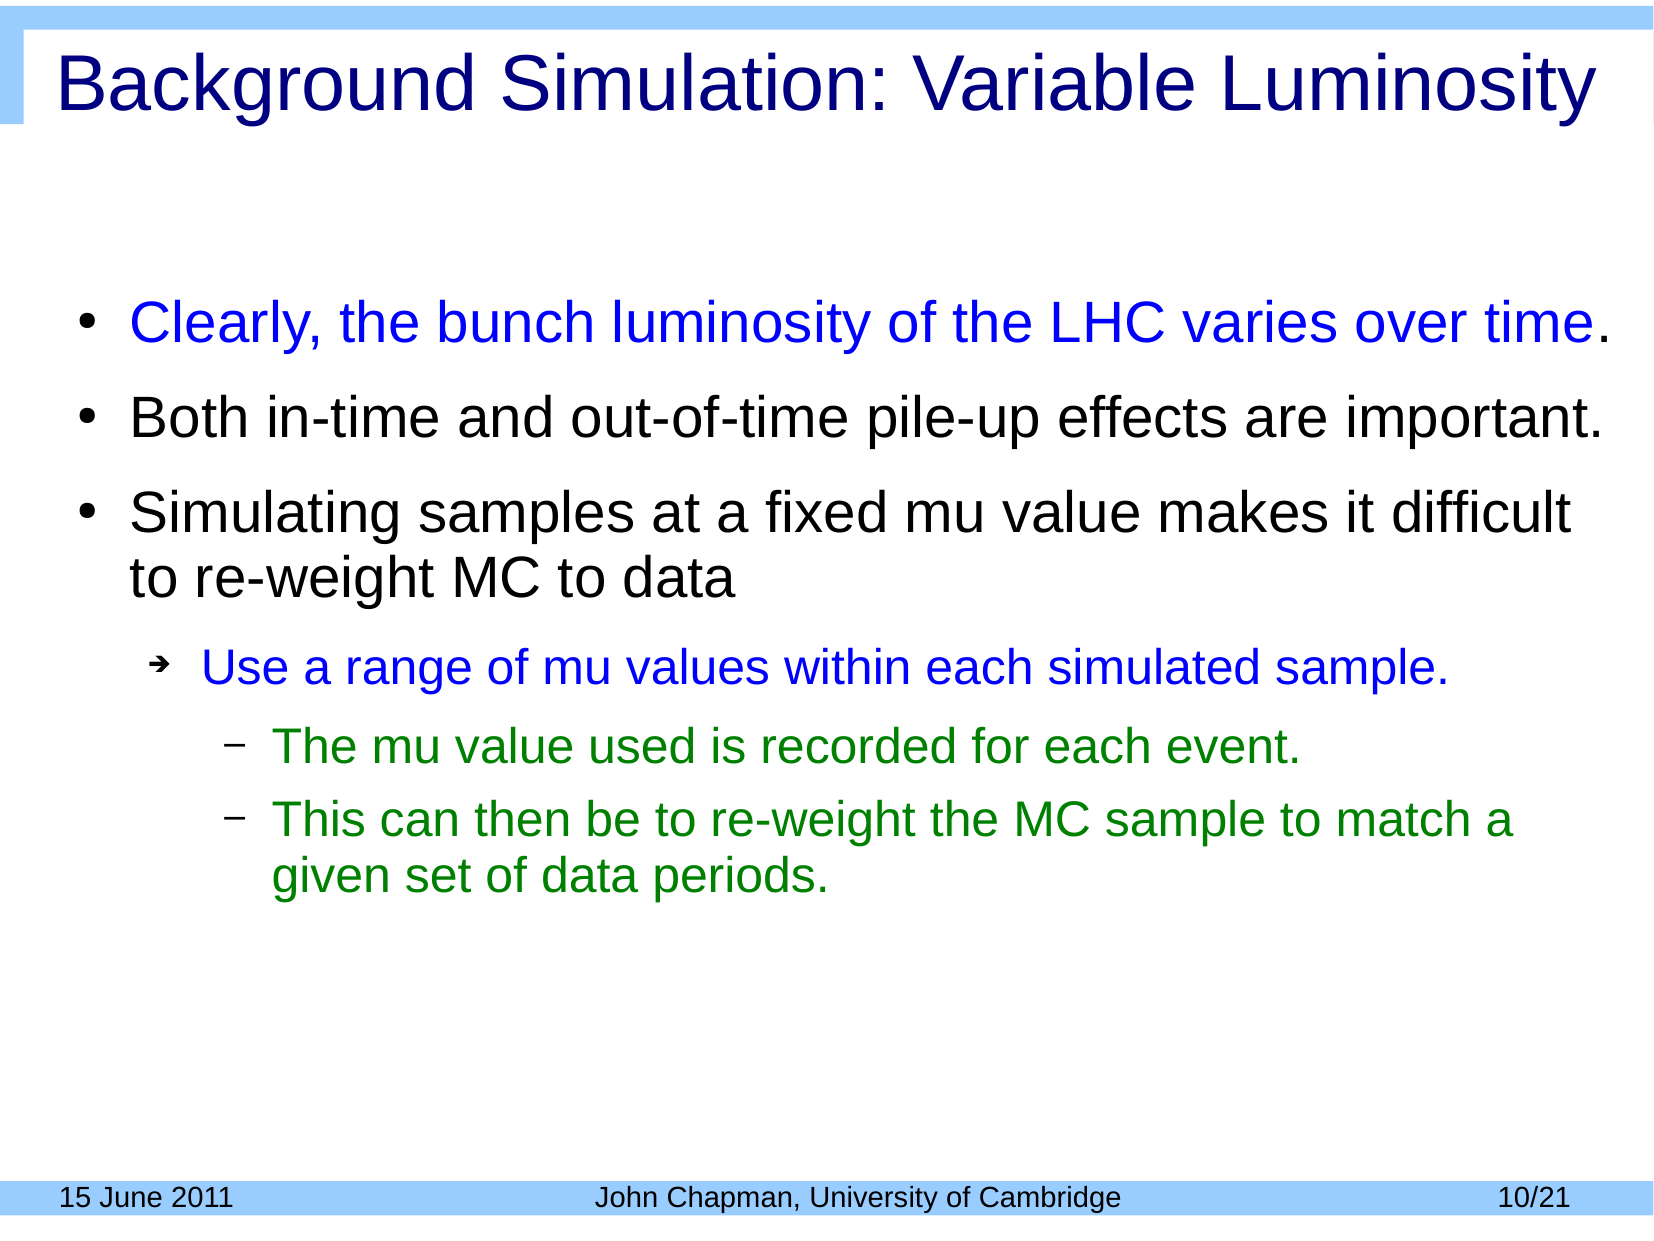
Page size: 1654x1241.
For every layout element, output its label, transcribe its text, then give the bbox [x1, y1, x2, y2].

list Clearly, the bunch luminosity of the LHC varies over time. Both in-time and out-of-time pile-up effects are important. Simulating samples at a fixed mu value makes it difficult to re-weight MC to data Use a range of mu values within each simulated sample. The mu value used is recorded for each event. This can then be to re-weight the MC sample to match a given set of data periods. [59, 290, 1625, 1109]
title Background Simulation: Variable Luminosity [0, 23, 1654, 142]
